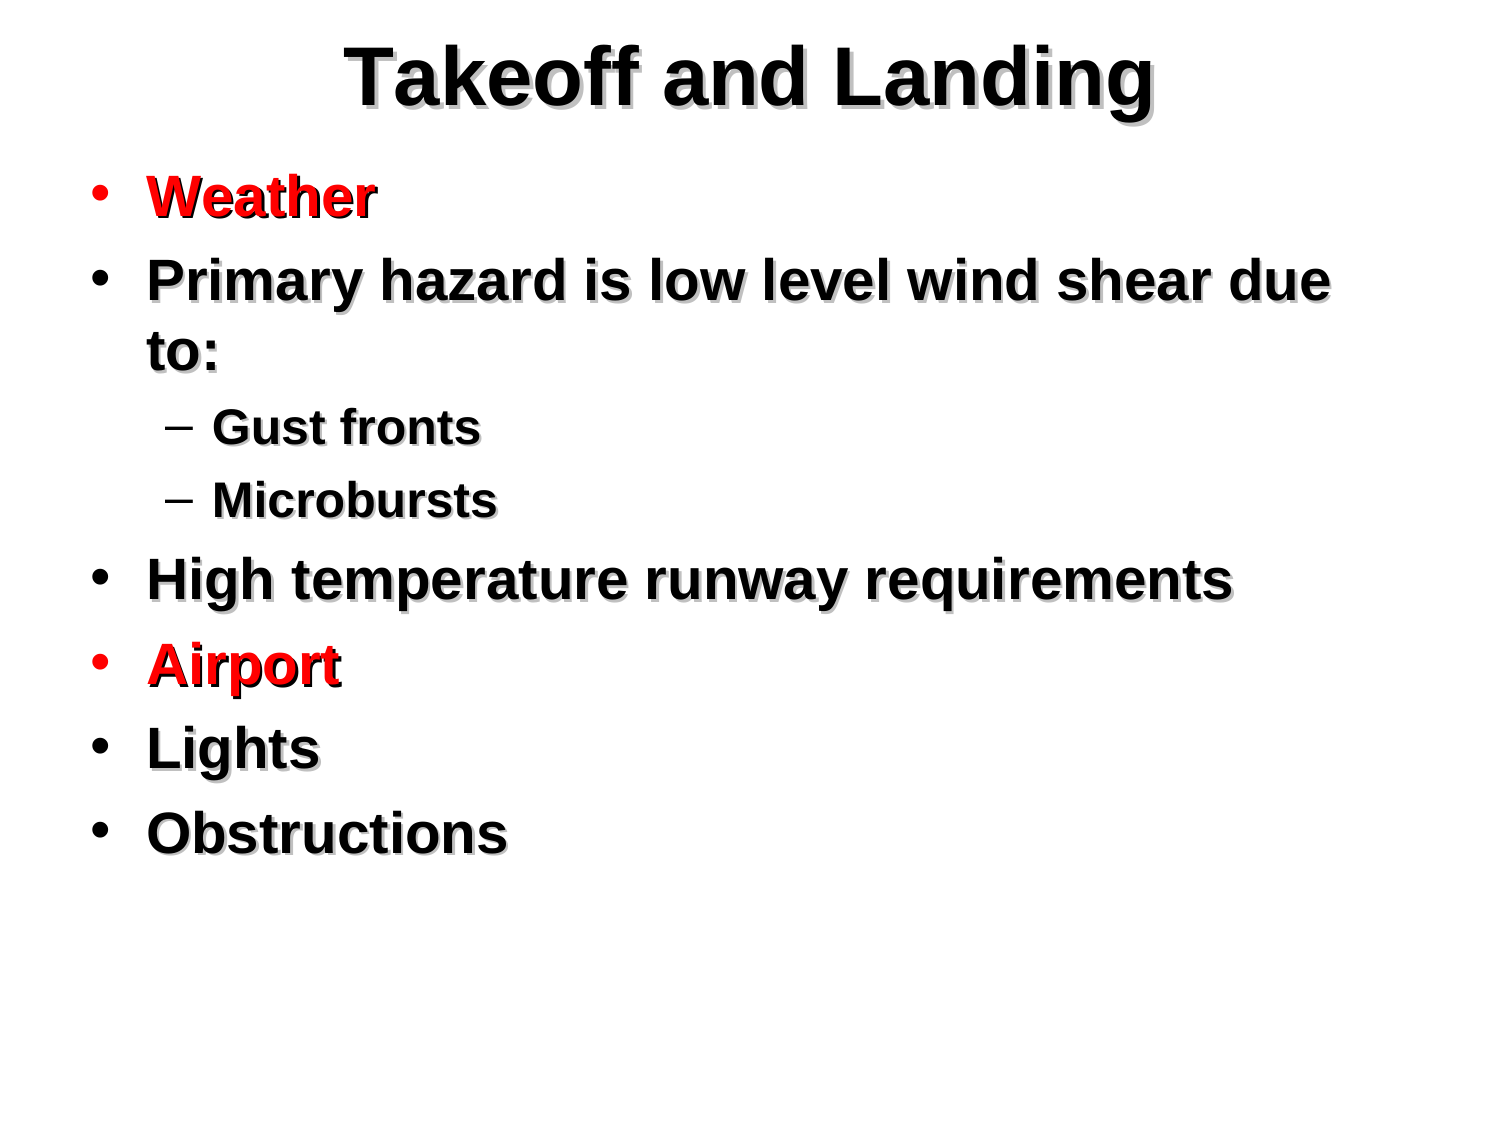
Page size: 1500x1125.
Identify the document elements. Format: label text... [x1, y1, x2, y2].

title Takeoff and Landing [0, 17, 1500, 127]
list Weather Primary hazard is low level wind shear due to: Gust fronts Microbursts High temperature runway requirements Airport Lights Obstructions [75, 150, 1426, 893]
